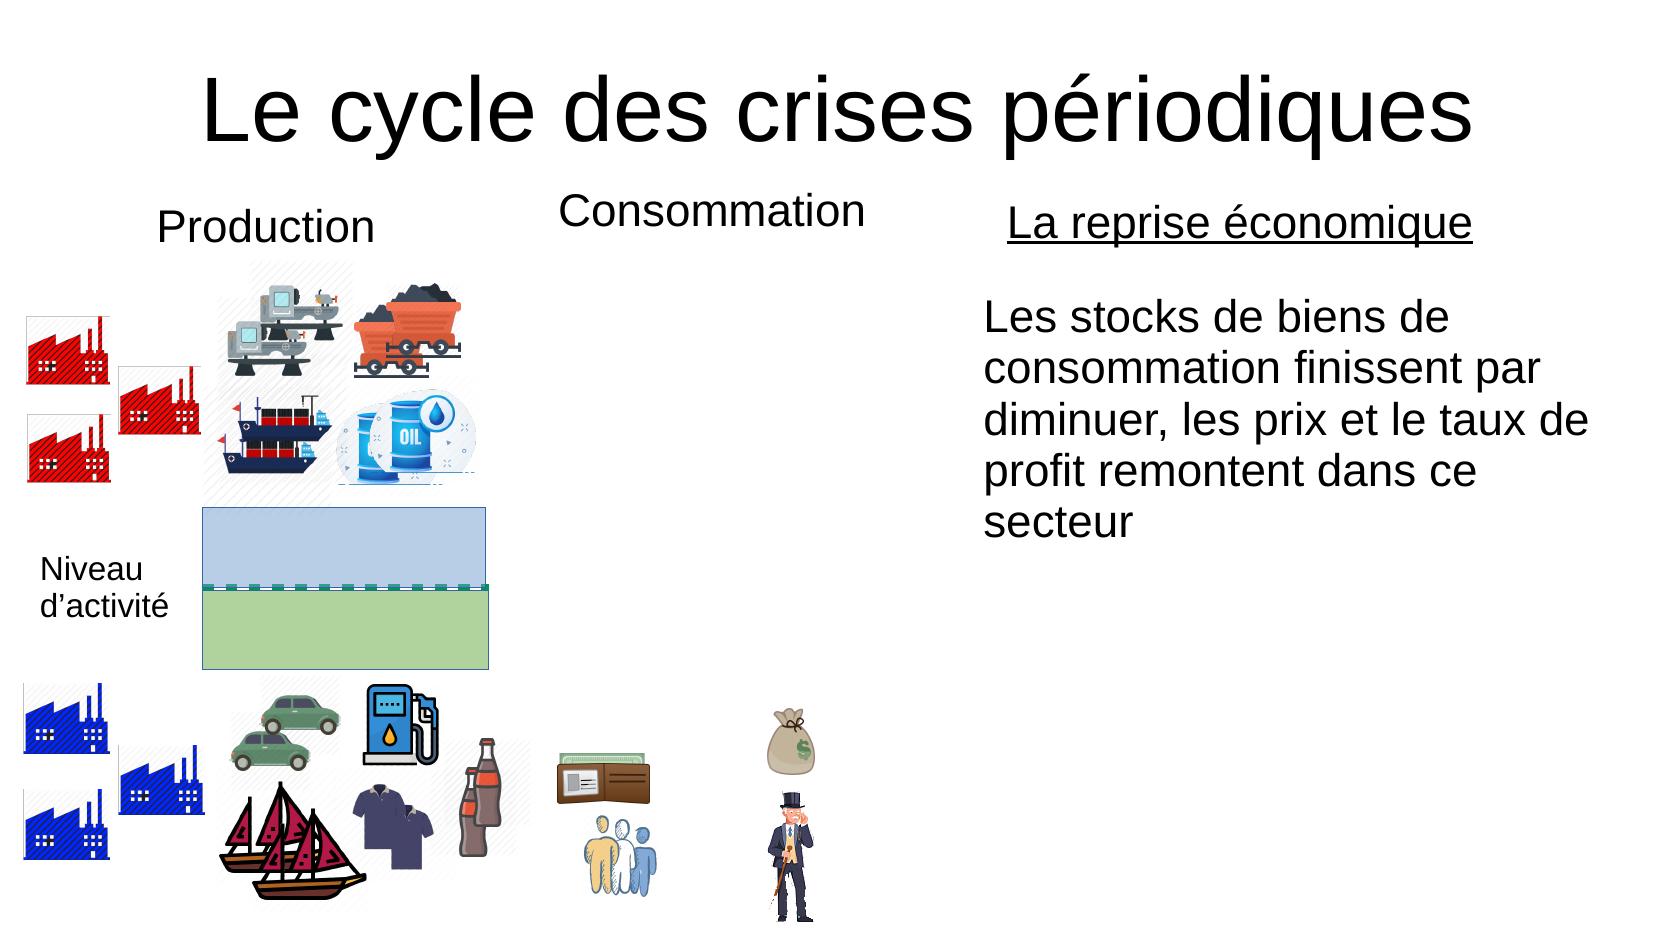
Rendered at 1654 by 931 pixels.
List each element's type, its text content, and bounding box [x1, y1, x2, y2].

text_box [202, 590, 489, 670]
picture [215, 674, 532, 913]
picture [23, 682, 110, 754]
text_box Consommation [543, 177, 886, 295]
picture [23, 788, 110, 860]
picture [26, 316, 110, 386]
text_box Les stocks de biens de consommation finissent par diminuer, les prix et le taux de profit remontent dans ce secteur [968, 283, 1630, 555]
picture [118, 744, 205, 815]
text_box [202, 507, 486, 588]
text_box La reprise économique [992, 189, 1642, 272]
picture [27, 414, 111, 483]
text_box Niveau d’activité [25, 543, 202, 643]
picture [767, 708, 815, 775]
picture [578, 814, 662, 899]
picture [767, 791, 814, 922]
picture [118, 259, 479, 517]
title Le cycle des crises périodiques [47, 7, 1630, 213]
text_box Production [141, 193, 402, 260]
picture [557, 753, 650, 804]
